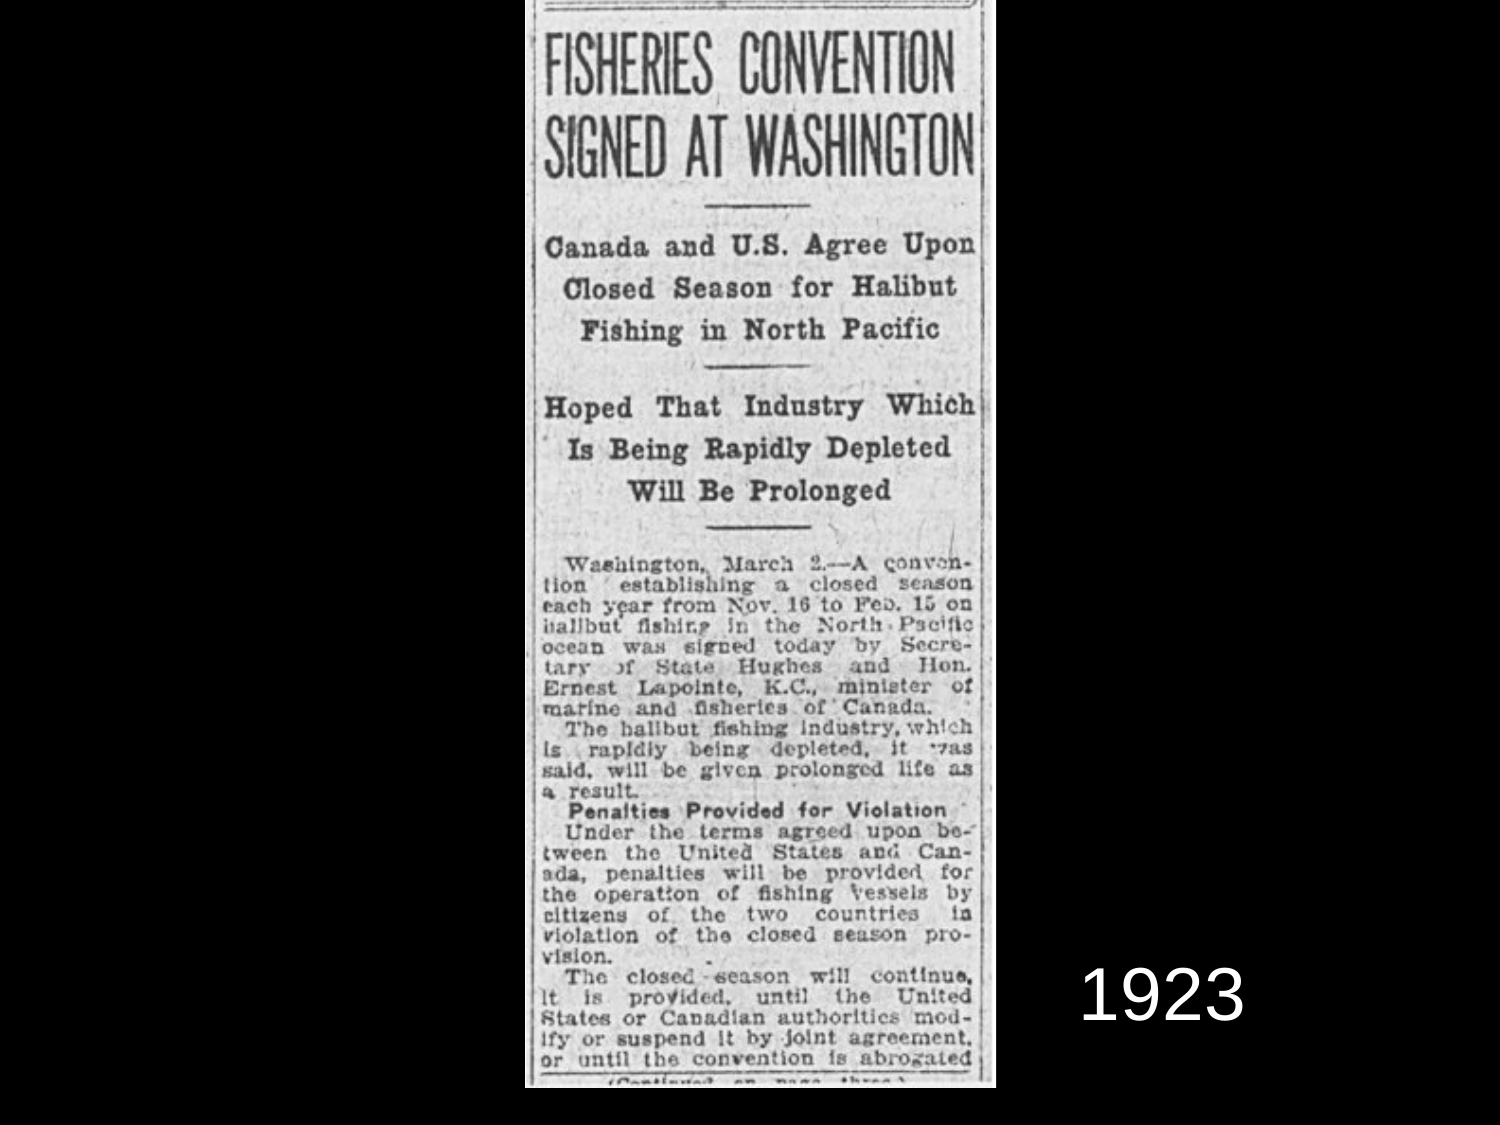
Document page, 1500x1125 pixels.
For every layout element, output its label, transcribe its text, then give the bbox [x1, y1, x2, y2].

text_box 1923 [1037, 937, 1288, 1043]
picture [525, 0, 997, 1088]
